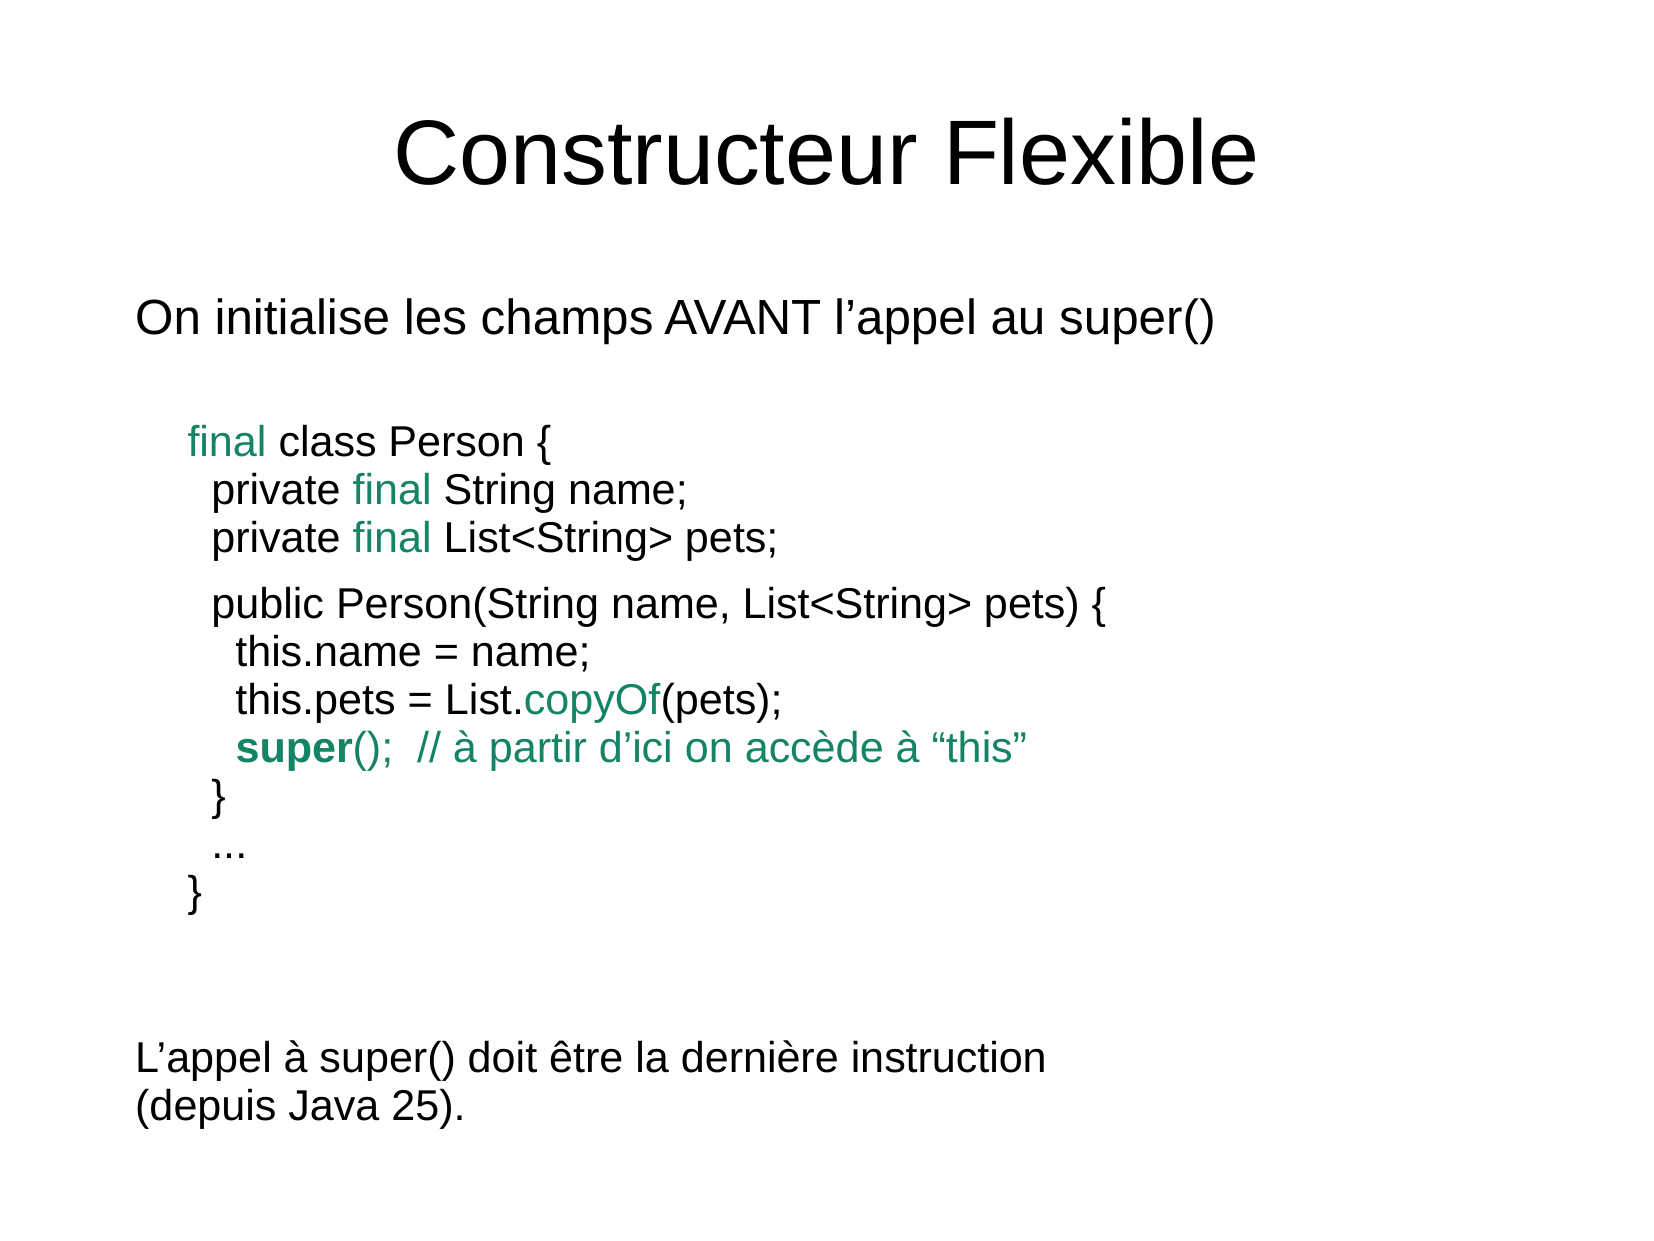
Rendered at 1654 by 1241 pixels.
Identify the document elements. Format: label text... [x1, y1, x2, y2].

list On initialise les champs AVANT l’appel au super() final class Person { private final String name; private final List<String> pets; public Person(String name, List<String> pets) { this.name = name; this.pets = List.copyOf(pets); super(); // à partir d’ici on accède à “this” } ... } L’appel à super() doit être la dernière instruction (depuis Java 25). [82, 290, 1571, 1141]
title Constructeur Flexible [82, 49, 1571, 257]
